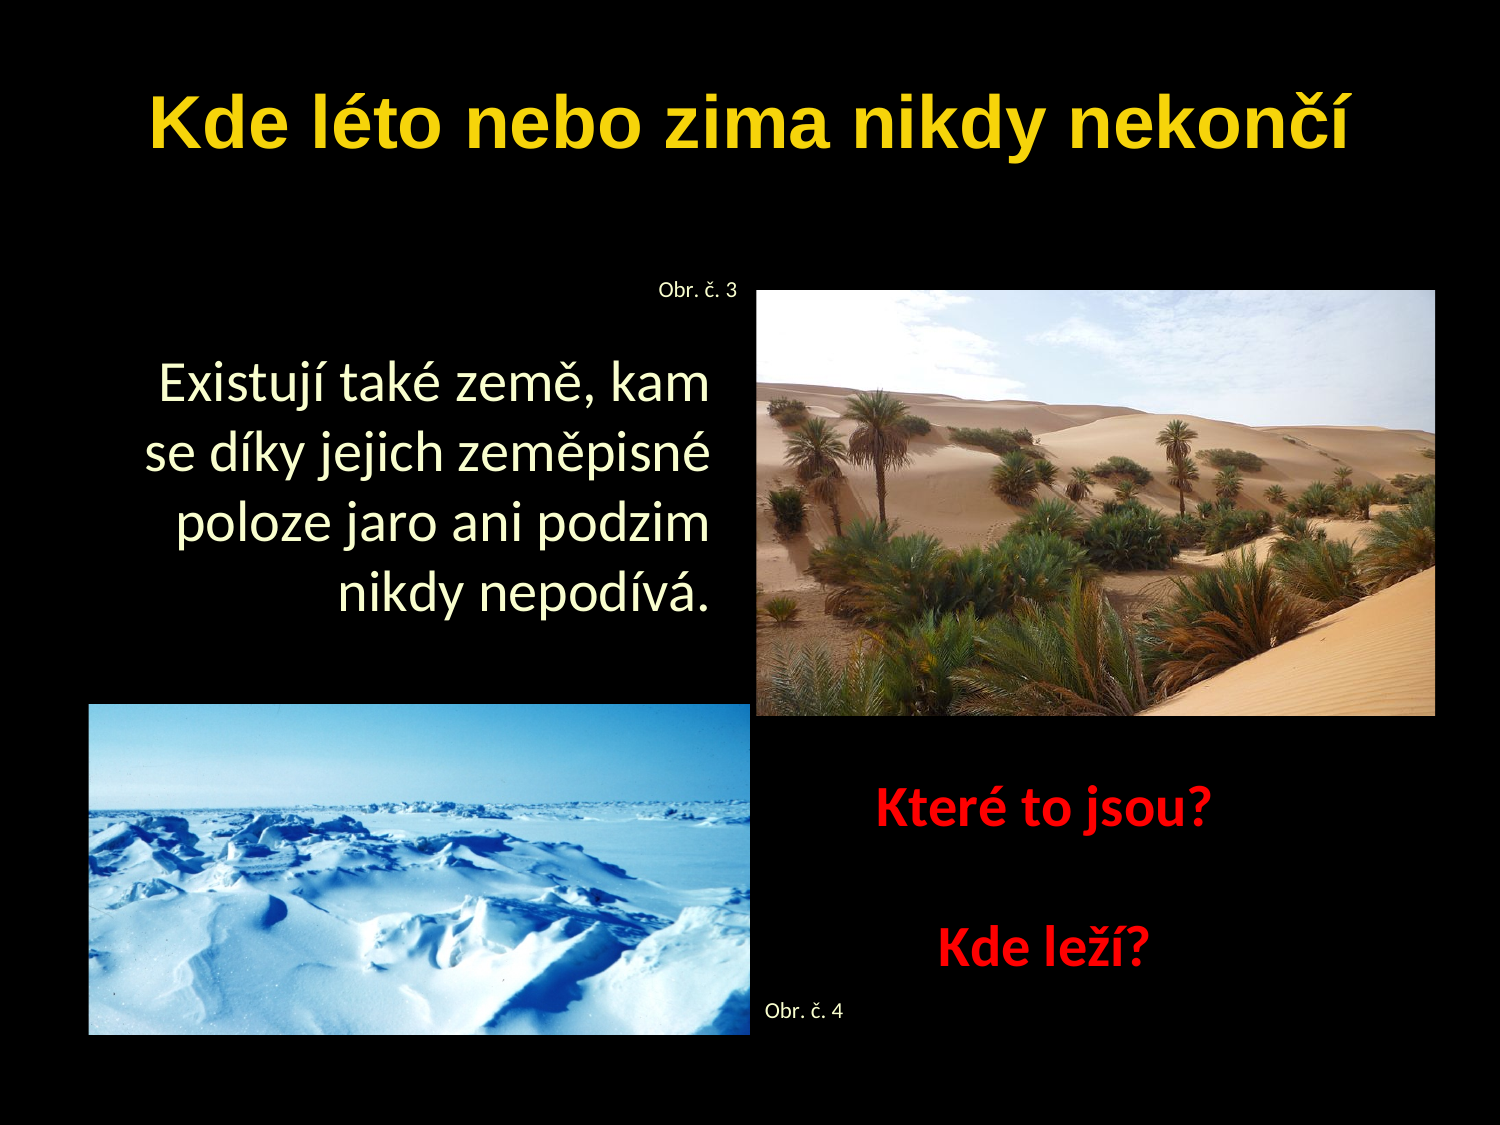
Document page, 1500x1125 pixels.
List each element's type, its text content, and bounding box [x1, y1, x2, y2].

title Kde léto nebo zima nikdy nekončí [76, 66, 1424, 185]
picture [756, 290, 1436, 716]
picture [88, 704, 751, 1035]
text_box Obr. č. 3 [643, 267, 763, 311]
text_box Existují také země, kam se díky jejich zeměpisné poloze jaro ani podzim nikdy nepodívá. [112, 335, 727, 631]
text_box Obr. č. 4 [750, 987, 869, 1031]
text_box Které to jsou? Kde leží? [761, 760, 1329, 986]
